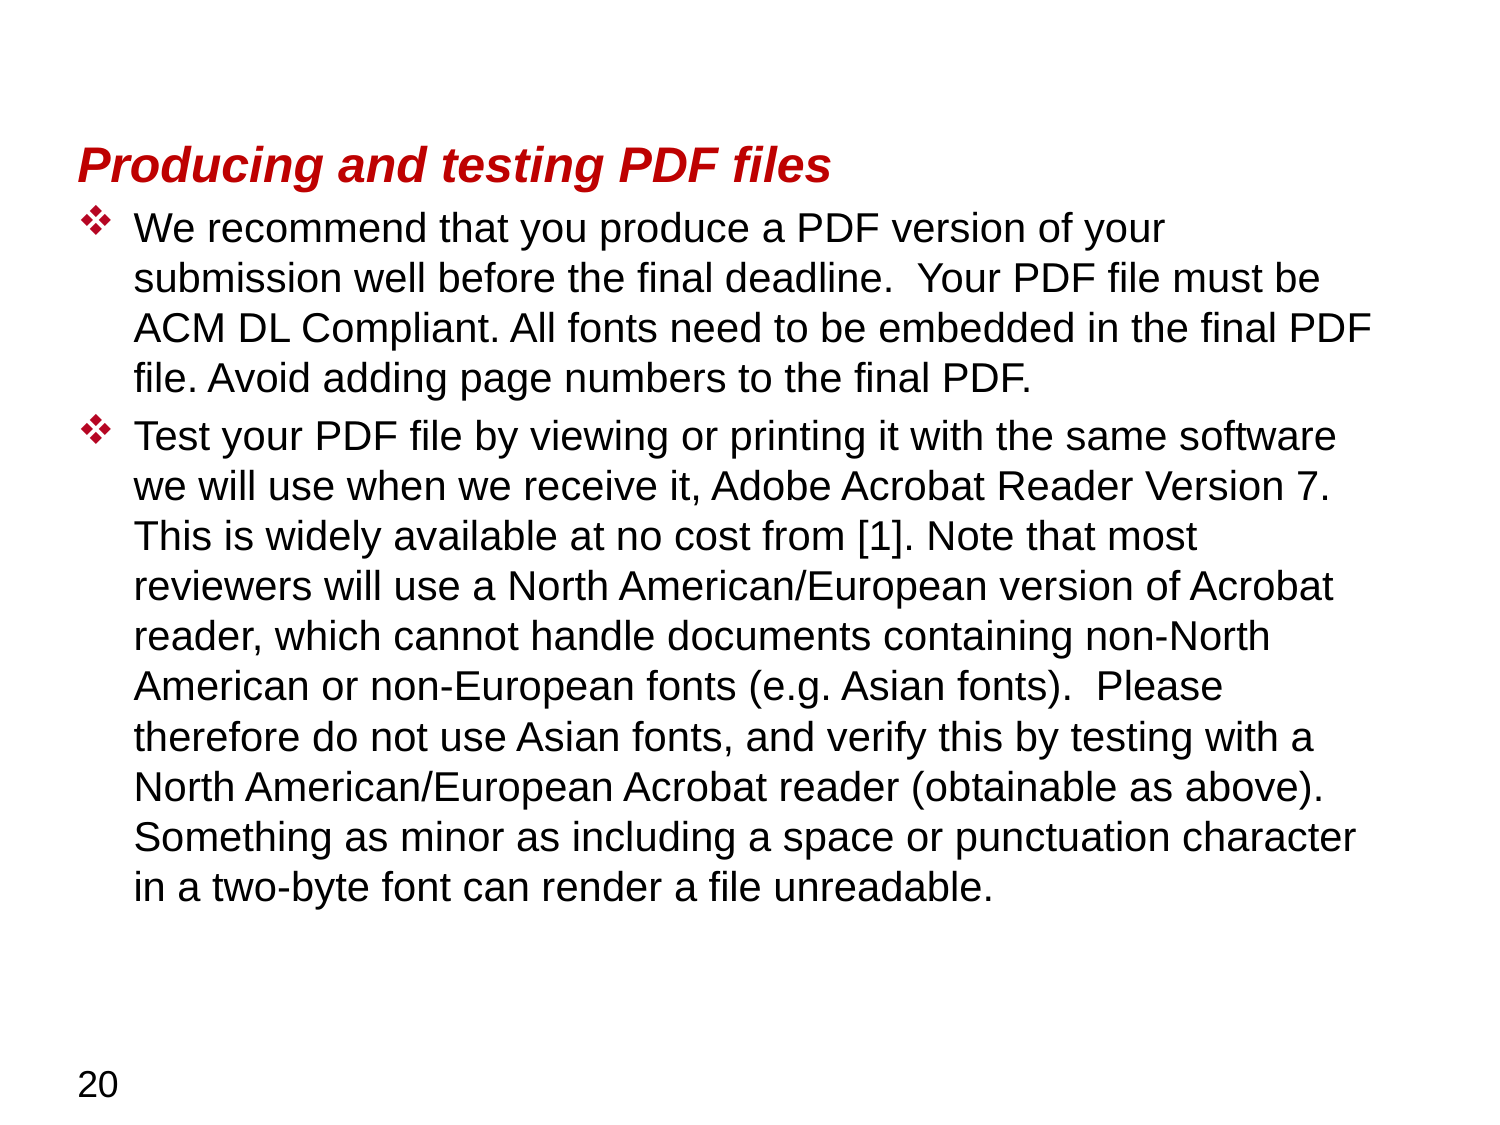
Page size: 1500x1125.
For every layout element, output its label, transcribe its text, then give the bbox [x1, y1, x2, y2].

text_box <number> [62, 1037, 1463, 1113]
text_box Producing and testing PDF files We recommend that you produce a PDF version of your submission well before the final deadline. Your PDF file must be ACM DL Compliant. All fonts need to be embedded in the final PDF file. Avoid adding page numbers to the final PDF. Test your PDF file by viewing or printing it with the same software we will use when we receive it, Adobe Acrobat Reader Version 7. This is widely available at no cost from [1]. Note that most reviewers will use a North American/European version of Acrobat reader, which cannot handle documents containing non-North American or non-European fonts (e.g. Asian fonts). Please therefore do not use Asian fonts, and verify this by testing with a North American/European Acrobat reader (obtainable as above). Something as minor as including a space or punctuation character in a two-byte font can render a file unreadable. [62, 125, 1400, 988]
